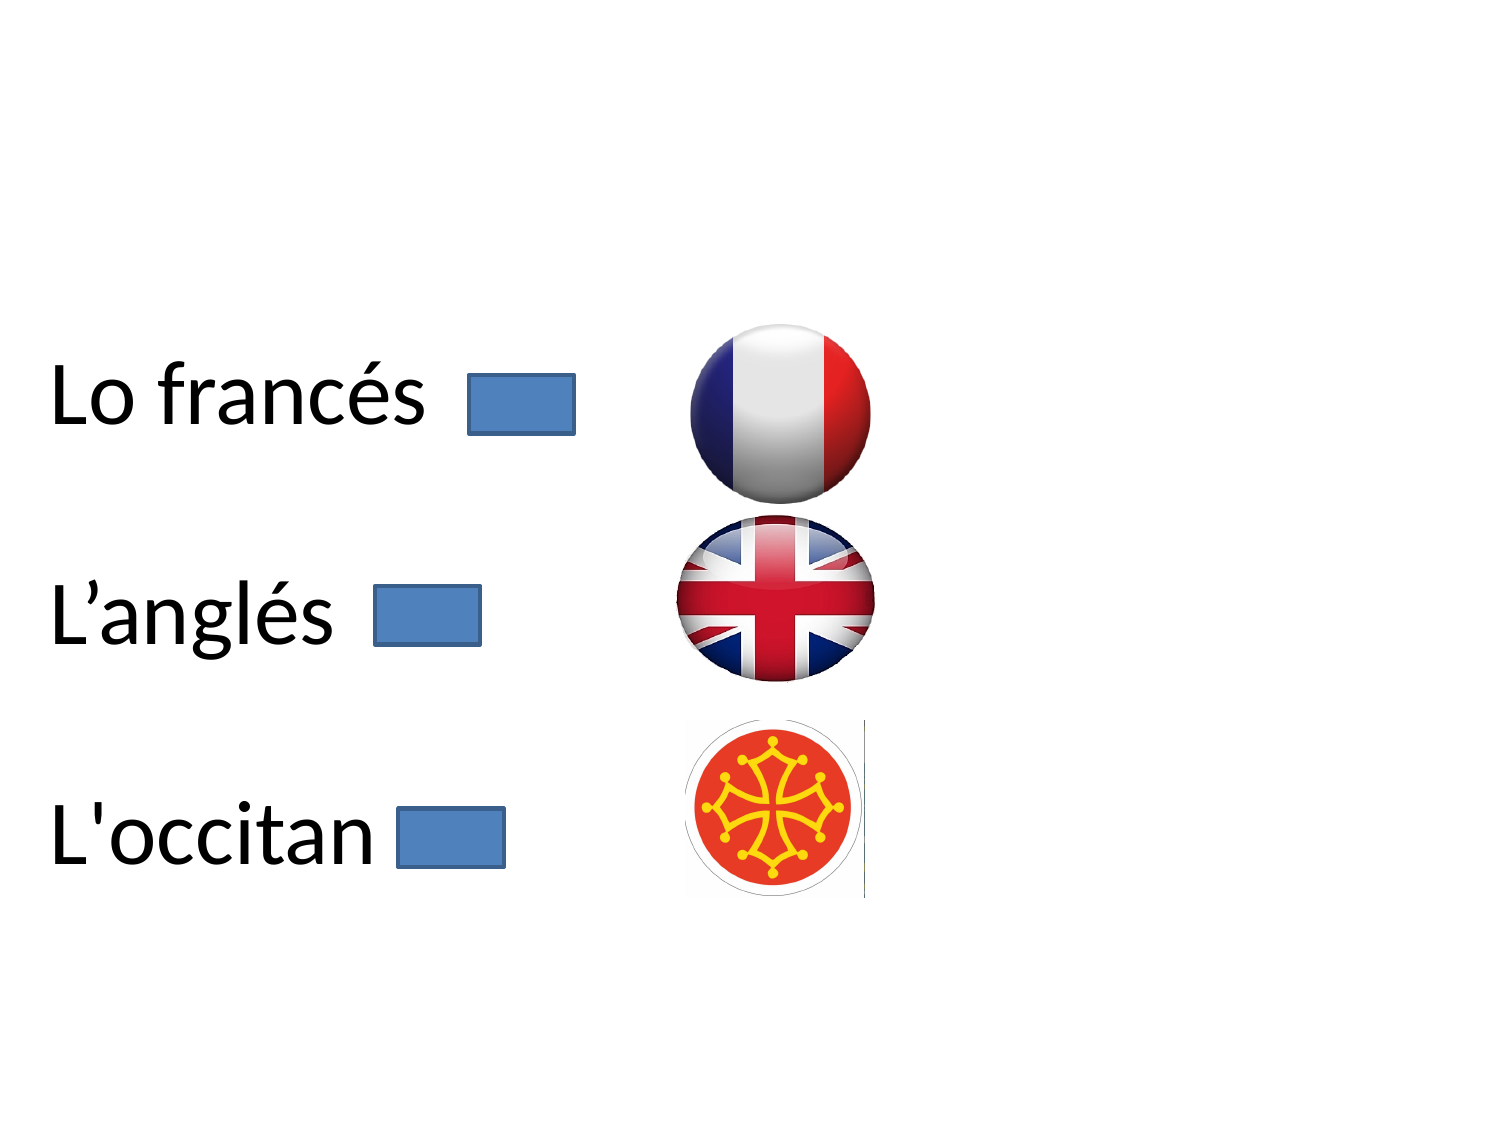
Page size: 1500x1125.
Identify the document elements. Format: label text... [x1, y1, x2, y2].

text_box [374, 585, 481, 645]
text_box Lo francés L’anglés L'occitan [35, 105, 1430, 1000]
text_box [468, 374, 575, 434]
picture [667, 320, 886, 690]
picture [685, 720, 865, 898]
text_box [398, 808, 504, 868]
